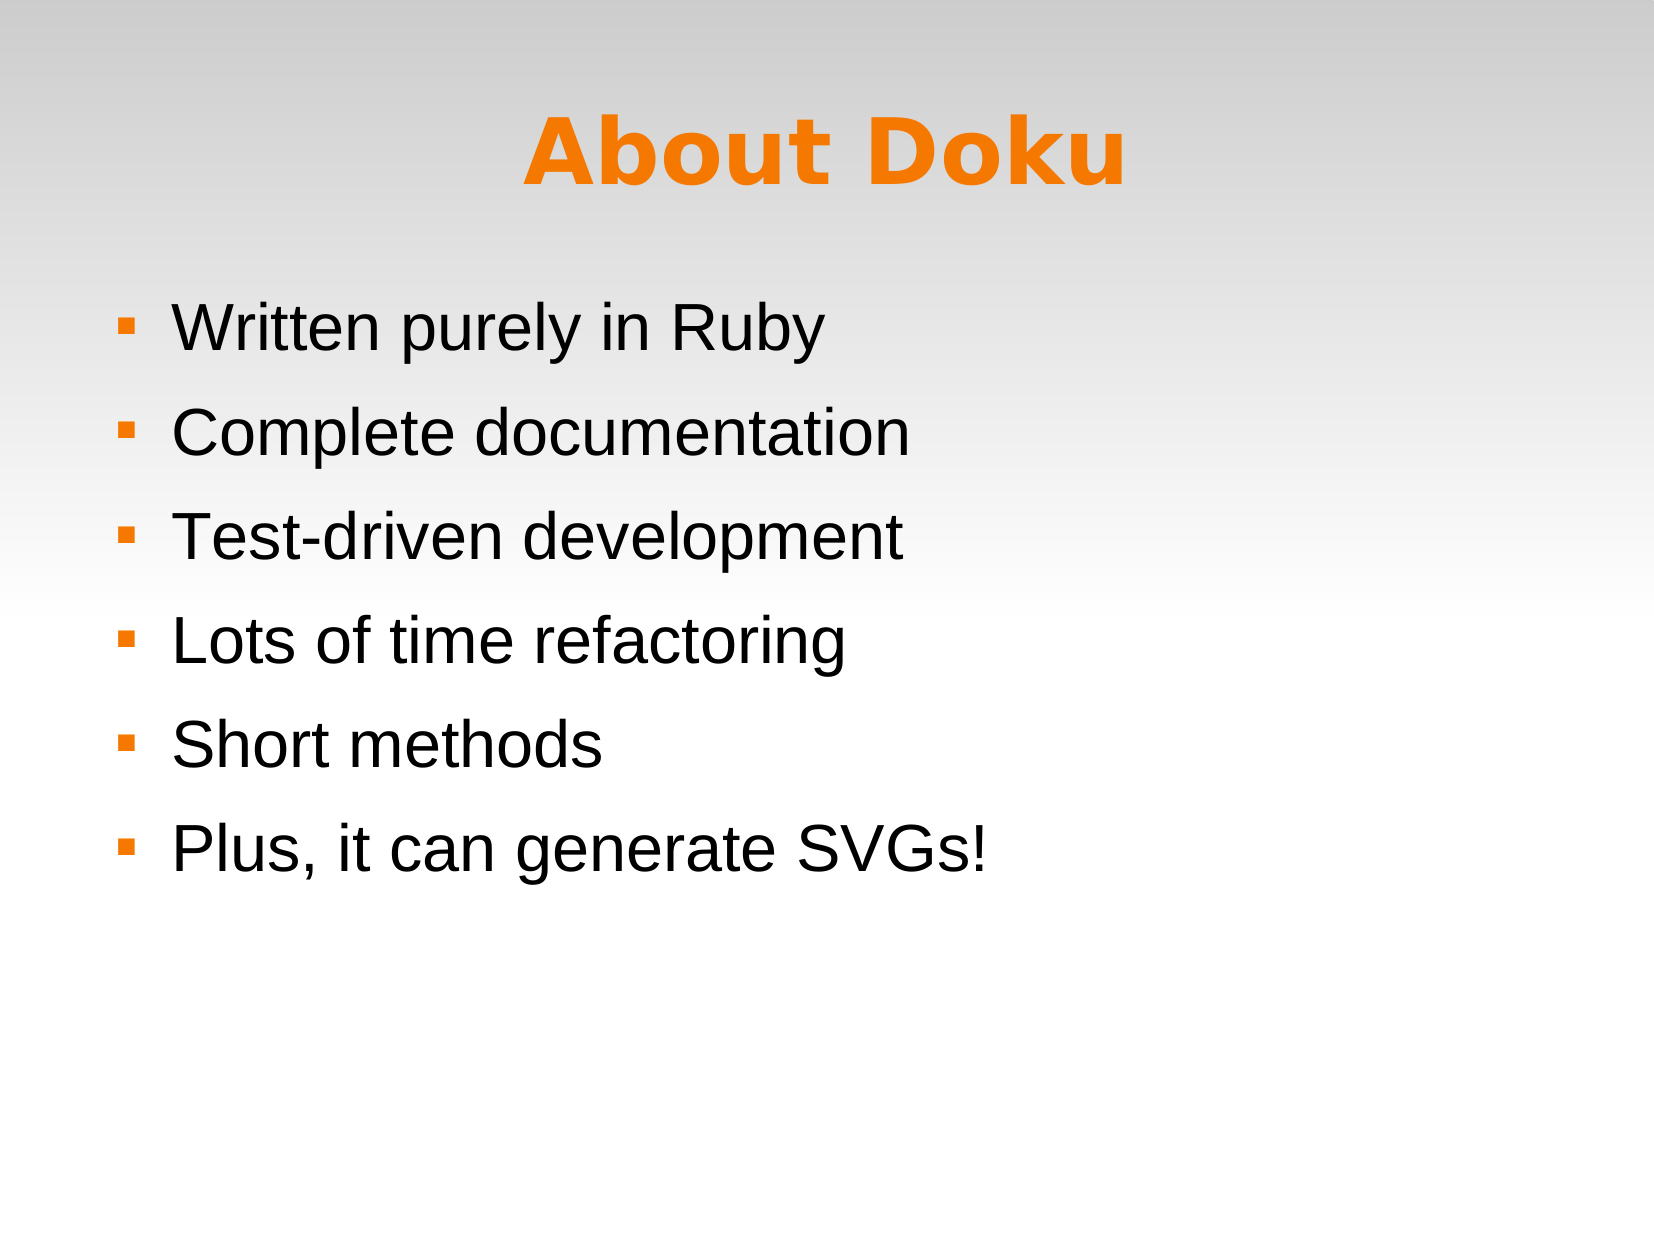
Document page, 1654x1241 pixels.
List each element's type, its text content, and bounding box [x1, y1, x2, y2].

title About Doku [82, 56, 1571, 250]
list Written purely in Ruby Complete documentation Test-driven development Lots of time refactoring Short methods Plus, it can generate SVGs! [82, 290, 1571, 1094]
